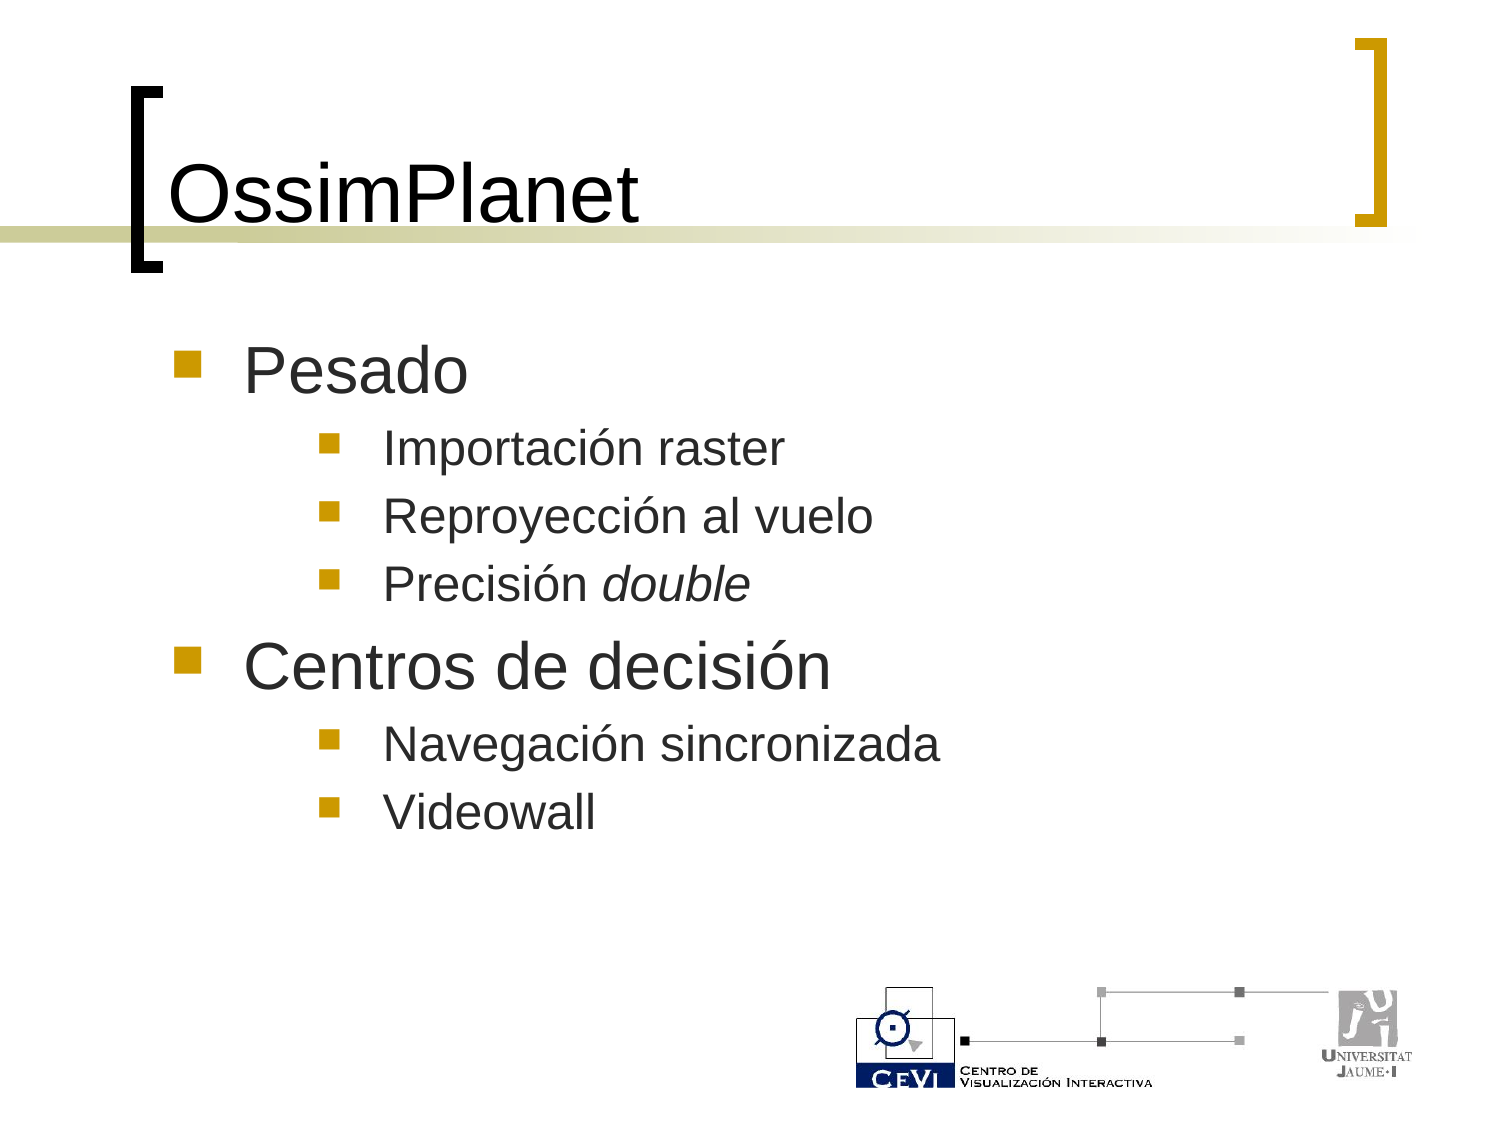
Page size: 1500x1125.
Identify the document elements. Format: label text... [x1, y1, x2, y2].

list Pesado Importación raster Reproyección al vuelo Precisión double Centros de decisión Navegación sincronizada Videowall [155, 324, 1413, 1001]
picture [856, 1001, 1412, 1088]
title OssimPlanet [152, 15, 1328, 248]
